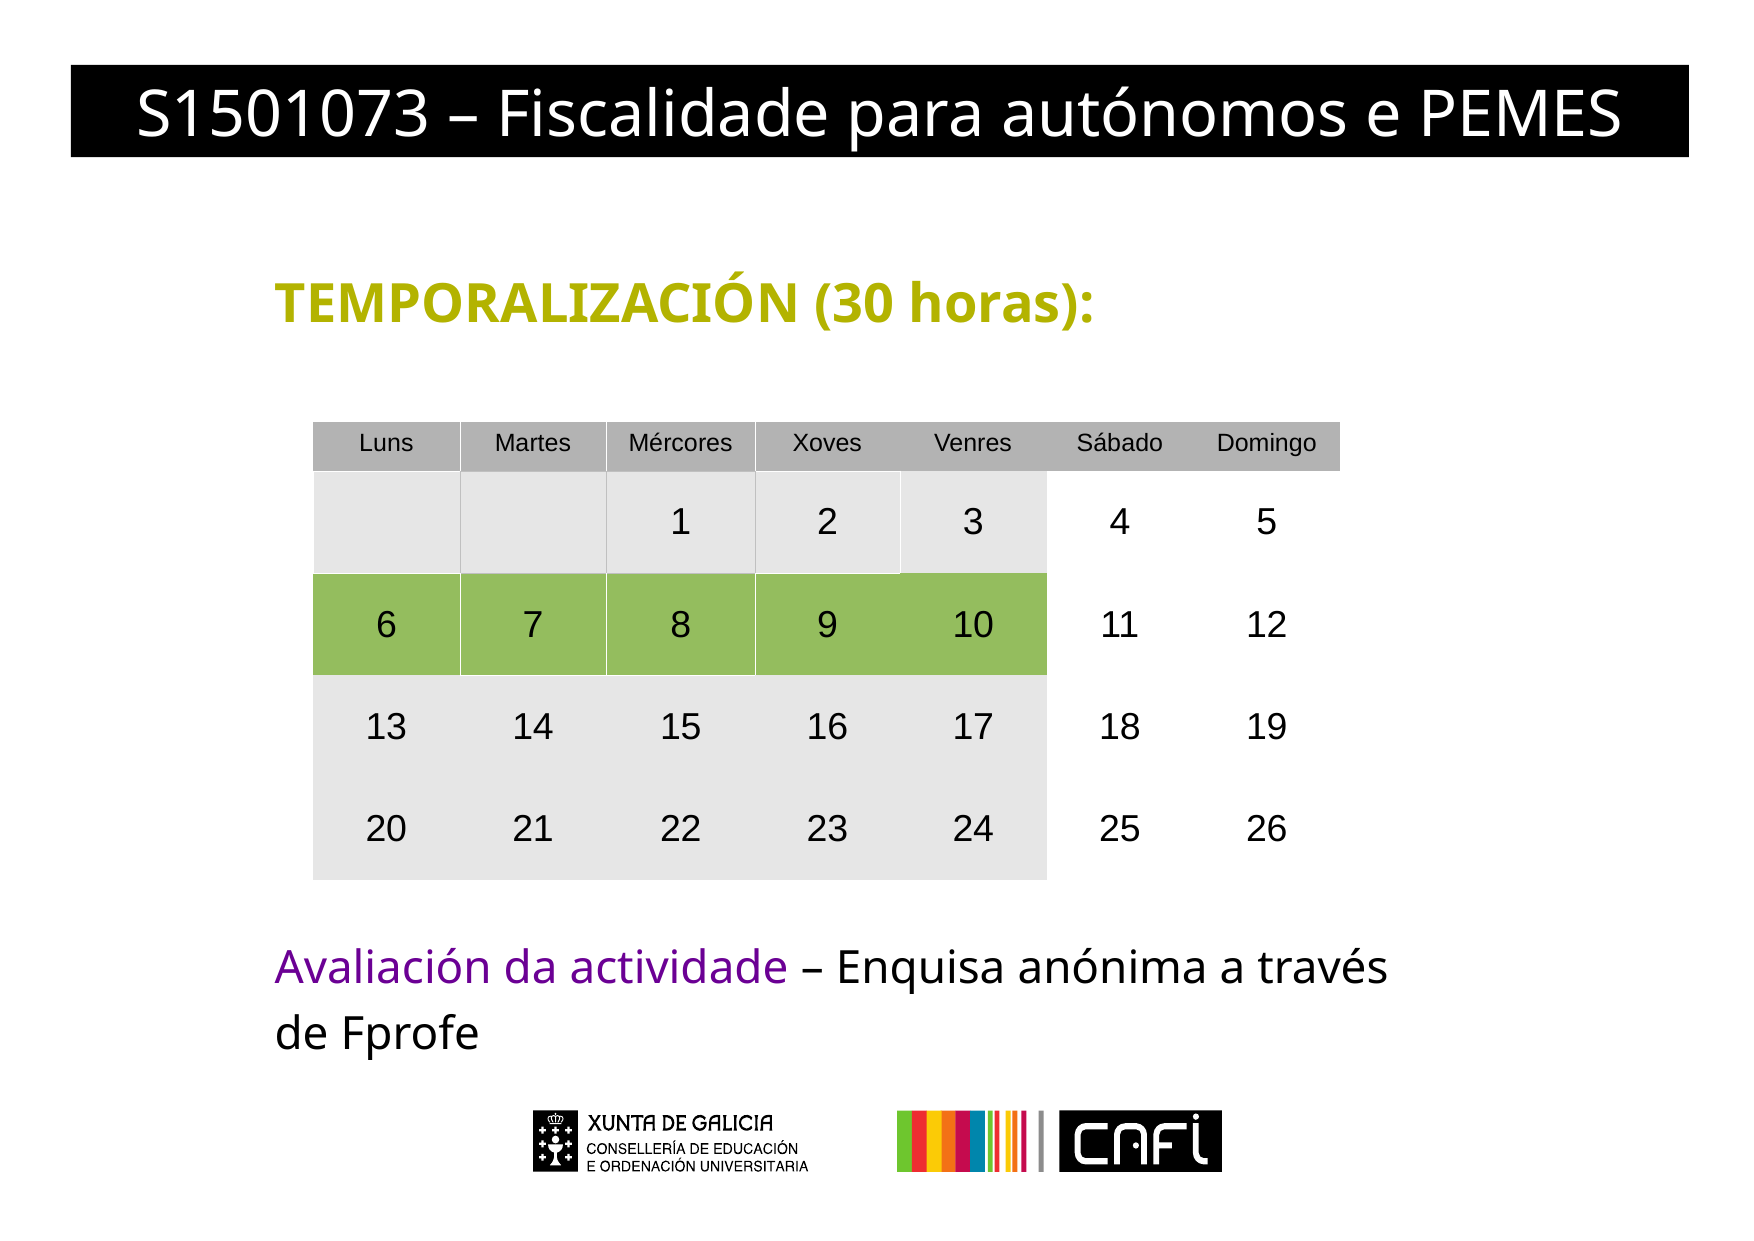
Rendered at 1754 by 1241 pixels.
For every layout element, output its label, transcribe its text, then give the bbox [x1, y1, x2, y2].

table_header Xoves [756, 422, 900, 471]
table_cell 18 [1047, 675, 1193, 777]
table_cell 12 [1193, 573, 1340, 675]
table_cell [314, 472, 460, 573]
table_cell 6 [313, 574, 460, 675]
table_cell 9 [756, 574, 900, 675]
table_cell 17 [900, 675, 1047, 777]
table_cell 1 [607, 472, 755, 573]
table_cell 26 [1193, 777, 1340, 880]
table_cell 21 [460, 777, 606, 880]
table_header Venres [900, 422, 1047, 471]
table_cell 5 [1193, 471, 1340, 573]
table_cell 11 [1047, 573, 1193, 675]
table_cell 20 [313, 777, 460, 880]
table_cell 2 [756, 472, 900, 573]
table_cell 13 [313, 675, 460, 777]
table_cell 19 [1193, 675, 1340, 777]
table_cell 24 [900, 777, 1047, 880]
table_header Domingo [1193, 422, 1340, 471]
table_cell 7 [461, 574, 606, 675]
text_box TEMPORALIZACIÓN (30 horas): Avaliación da actividade – Enquisa anónima a través de Fprofe [259, 248, 1465, 1067]
table_header Sábado [1047, 422, 1193, 471]
table_cell 23 [755, 777, 900, 880]
table_cell [461, 472, 606, 573]
table_cell 10 [900, 573, 1047, 675]
table_cell 22 [606, 777, 755, 880]
table_cell 4 [1047, 471, 1193, 573]
table_header Mércores [607, 422, 755, 471]
table_header Martes [461, 422, 606, 471]
table_cell 3 [901, 471, 1047, 573]
table_header Luns [313, 422, 460, 471]
table_cell 8 [607, 574, 755, 675]
table_cell 14 [460, 676, 606, 777]
table_cell 25 [1047, 777, 1193, 880]
picture [532, 1109, 1222, 1172]
text_box S1501073 – Fiscalidade para autónomos e PEMES [70, 64, 1689, 158]
table_cell 16 [755, 675, 900, 777]
table_cell 15 [606, 676, 755, 777]
